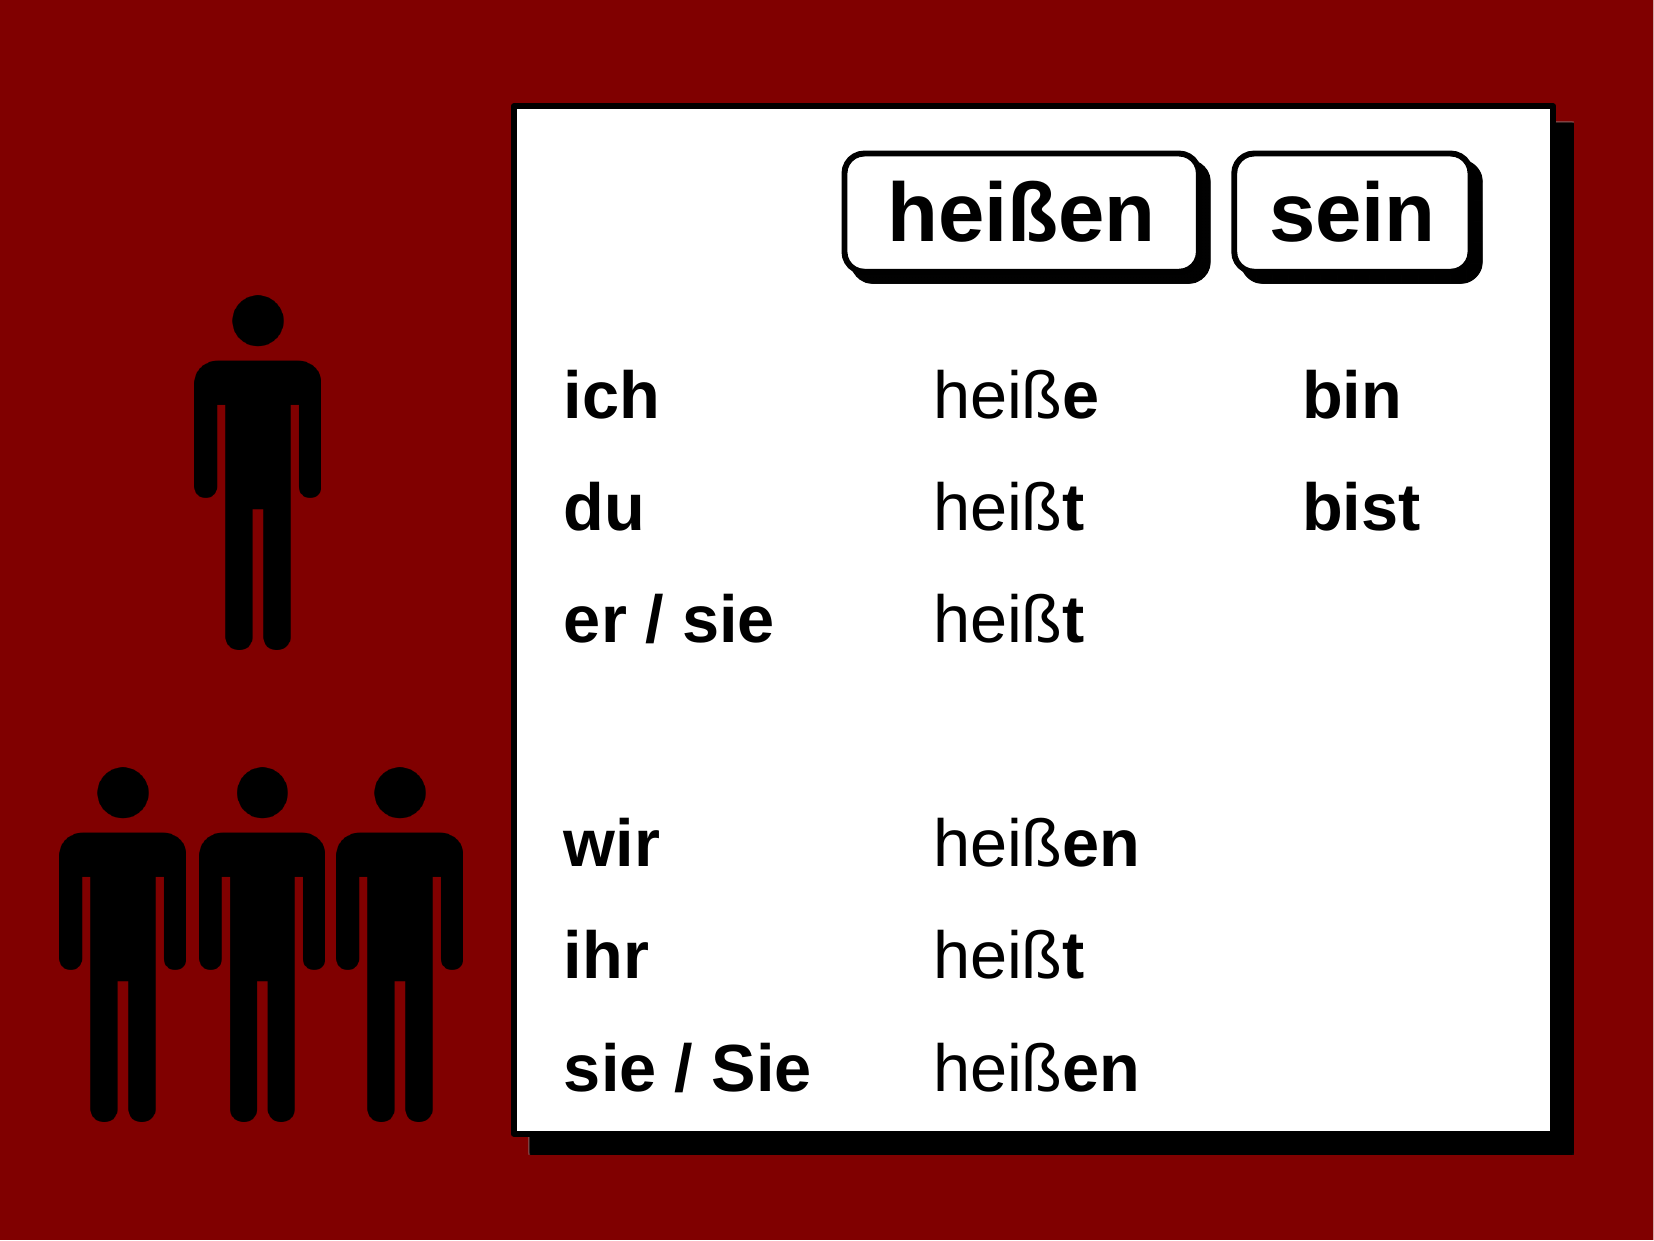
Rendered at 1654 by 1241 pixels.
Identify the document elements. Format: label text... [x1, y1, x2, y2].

text_box ich heiße bin du heißt bist er / sie heißt wir heißen ihr heißt sie / Sie heißen [549, 312, 1554, 1106]
picture [194, 295, 321, 650]
text_box heißen [844, 153, 1199, 272]
picture [336, 767, 463, 1123]
text_box sein [1234, 153, 1471, 272]
text_box [513, 106, 1554, 1134]
picture [59, 767, 186, 1123]
picture [199, 767, 325, 1123]
